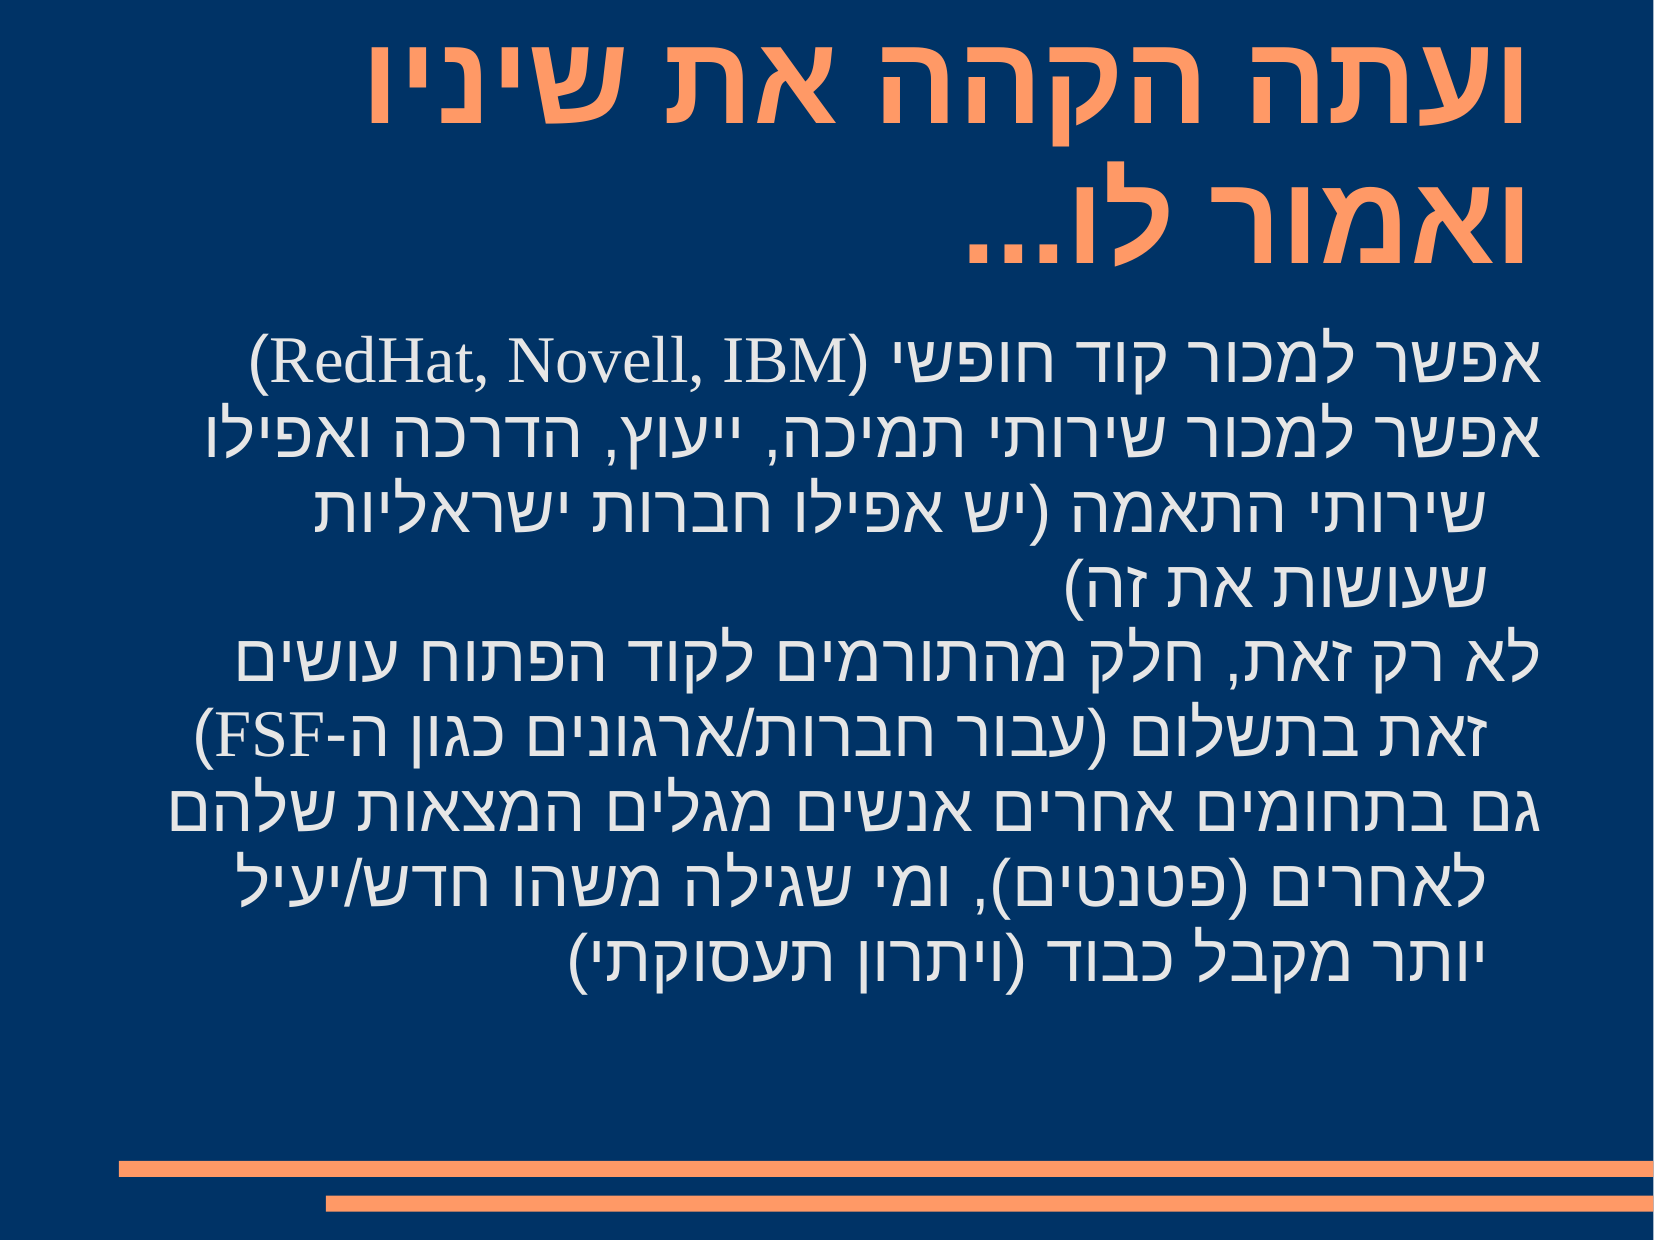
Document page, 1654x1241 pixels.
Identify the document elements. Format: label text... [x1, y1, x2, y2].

list אפשר למכור קוד חופשי (RedHat, Novell, IBM) אפשר למכור שירותי תמיכה, ייעוץ, הדרכה ואפילו שירותי התאמה (יש אפילו חברות ישראליות שעושות את זה) לא רק זאת, חלק מהתורמים לקוד הפתוח עושים זאת בתשלום (עבור חברות/ארגונים כגון ה-FSF) גם בתחומים אחרים אנשים מגלים המצאות שלהם לאחרים (פטנטים), ומי שגילה משהו חדש/יעיל יותר מקבל כבוד (ויתרון תעסוקתי) [121, 322, 1561, 1133]
title ועתה הקהה את שיניו ואמור לו... [121, 0, 1534, 311]
